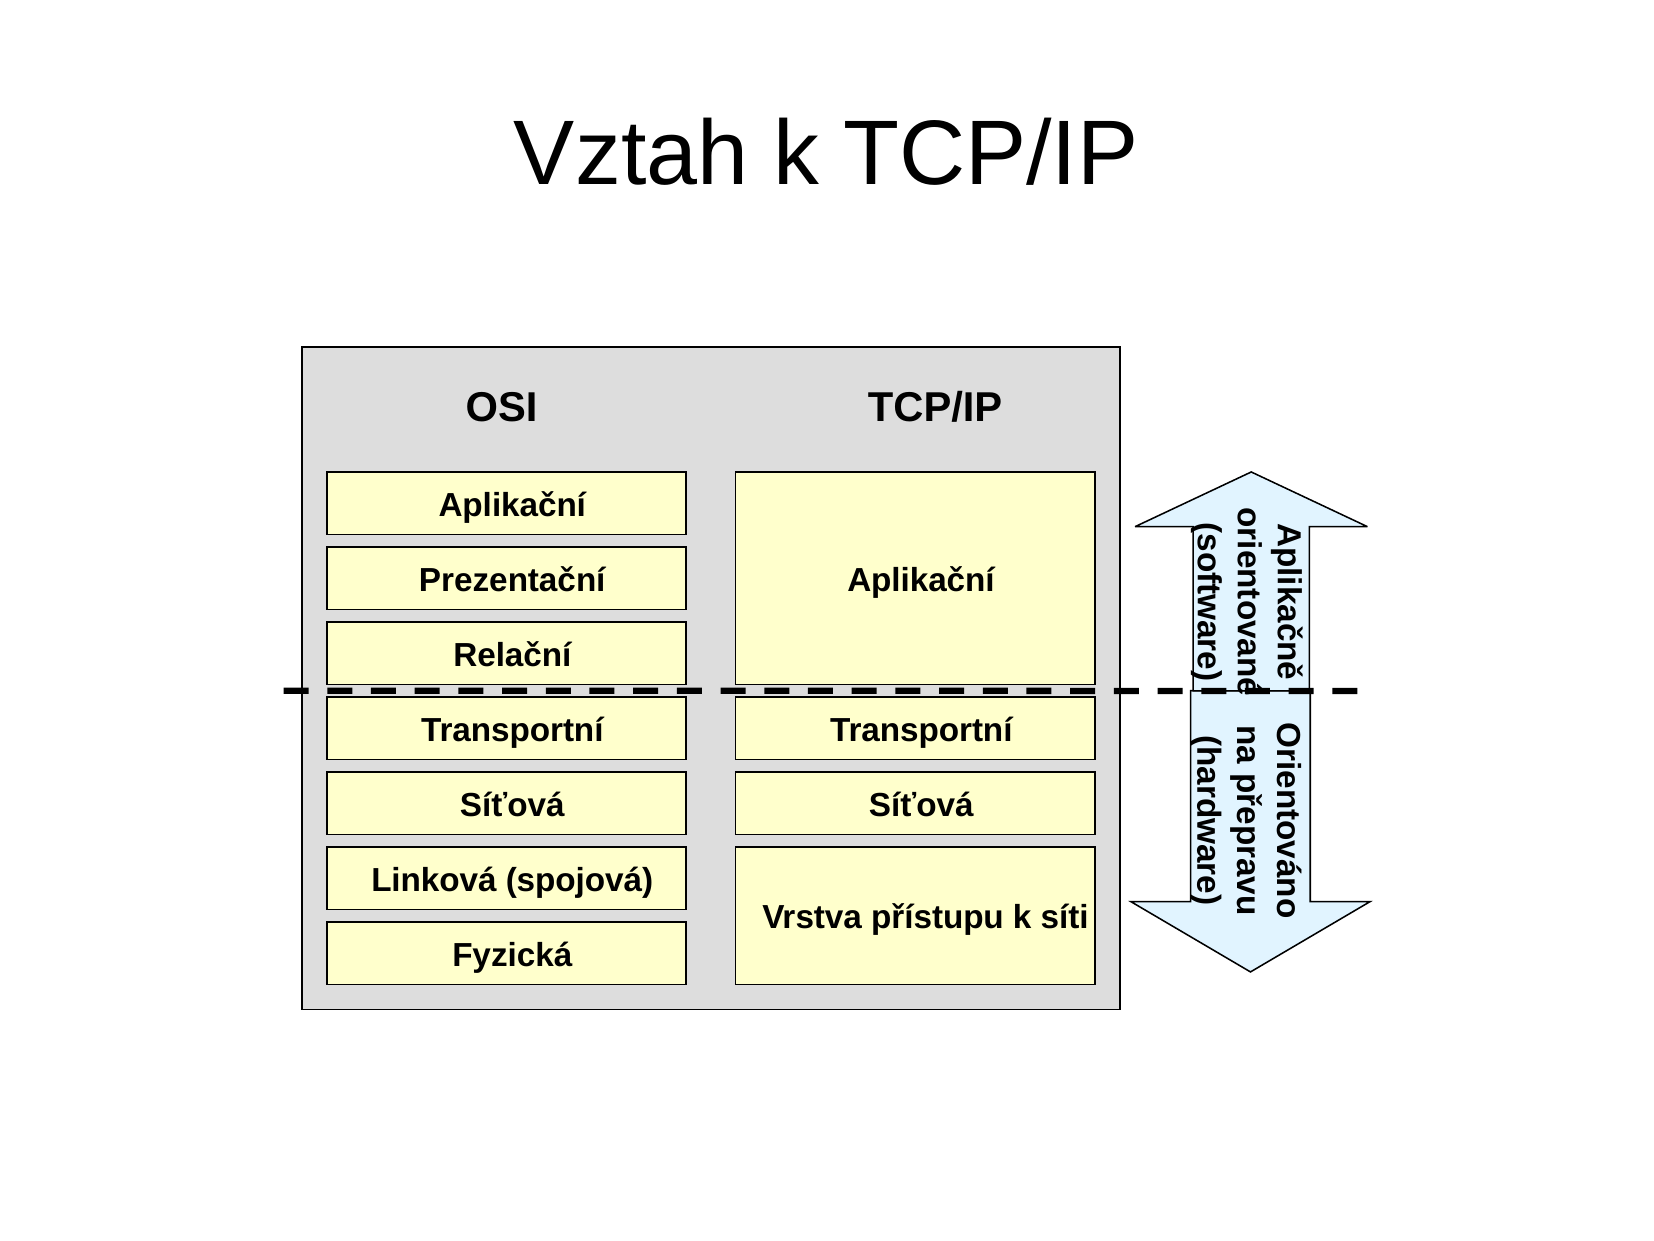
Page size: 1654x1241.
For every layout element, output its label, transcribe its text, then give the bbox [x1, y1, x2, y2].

text_box TCP/IP [735, 371, 1120, 438]
text_box Vrstva přístupu k síti [735, 846, 1095, 985]
text_box Orientováno na přepravu (hardware) [1130, 690, 1371, 972]
title Vztah k TCP/IP [82, 49, 1571, 257]
text_box Transportní [735, 696, 1095, 760]
text_box [302, 346, 1120, 1010]
text_box Aplikační [735, 471, 1095, 685]
text_box Aplikačně orientované (software) [1135, 471, 1368, 691]
text_box Fyzická [326, 921, 687, 985]
text_box OSI [302, 371, 687, 438]
text_box Relační [326, 621, 687, 685]
text_box Transportní [326, 696, 687, 760]
text_box Linková (spojová) [326, 846, 687, 910]
text_box Síťová [326, 771, 687, 835]
text_box Prezentační [326, 546, 687, 610]
text_box Síťová [735, 771, 1095, 835]
text_box Aplikační [326, 471, 687, 535]
